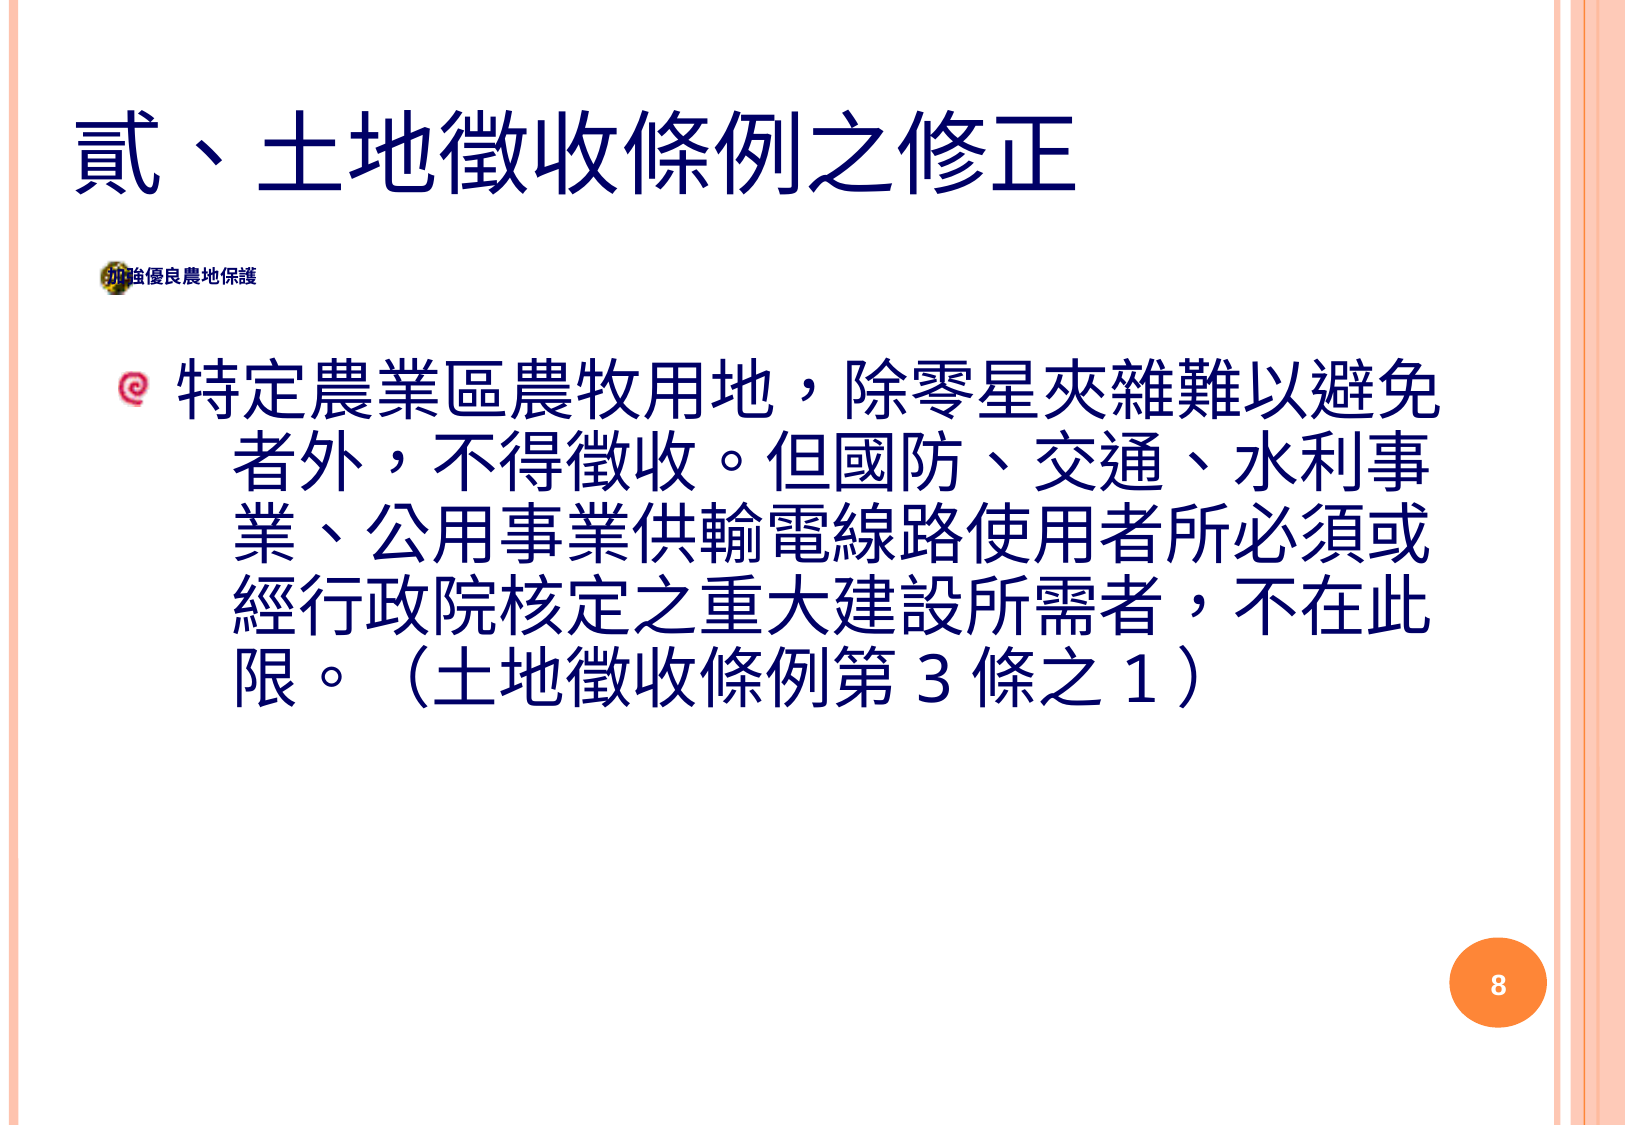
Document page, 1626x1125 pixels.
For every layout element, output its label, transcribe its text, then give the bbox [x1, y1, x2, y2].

text_box [1444, 940, 1553, 1027]
text_box 特定農業區農牧用地，除零星夾雜難以避免者外，不得徵收。但國防、交通、水利事業、公用事業供輸電線路使用者所必須或經行政院核定之重大建設所需者，不在此限。（土地徵收條例第3條之1） [104, 350, 1497, 775]
list 加強優良農地保護 [44, 220, 1522, 398]
text_box 貳、土地徵收條例之修正 [57, 78, 1407, 214]
